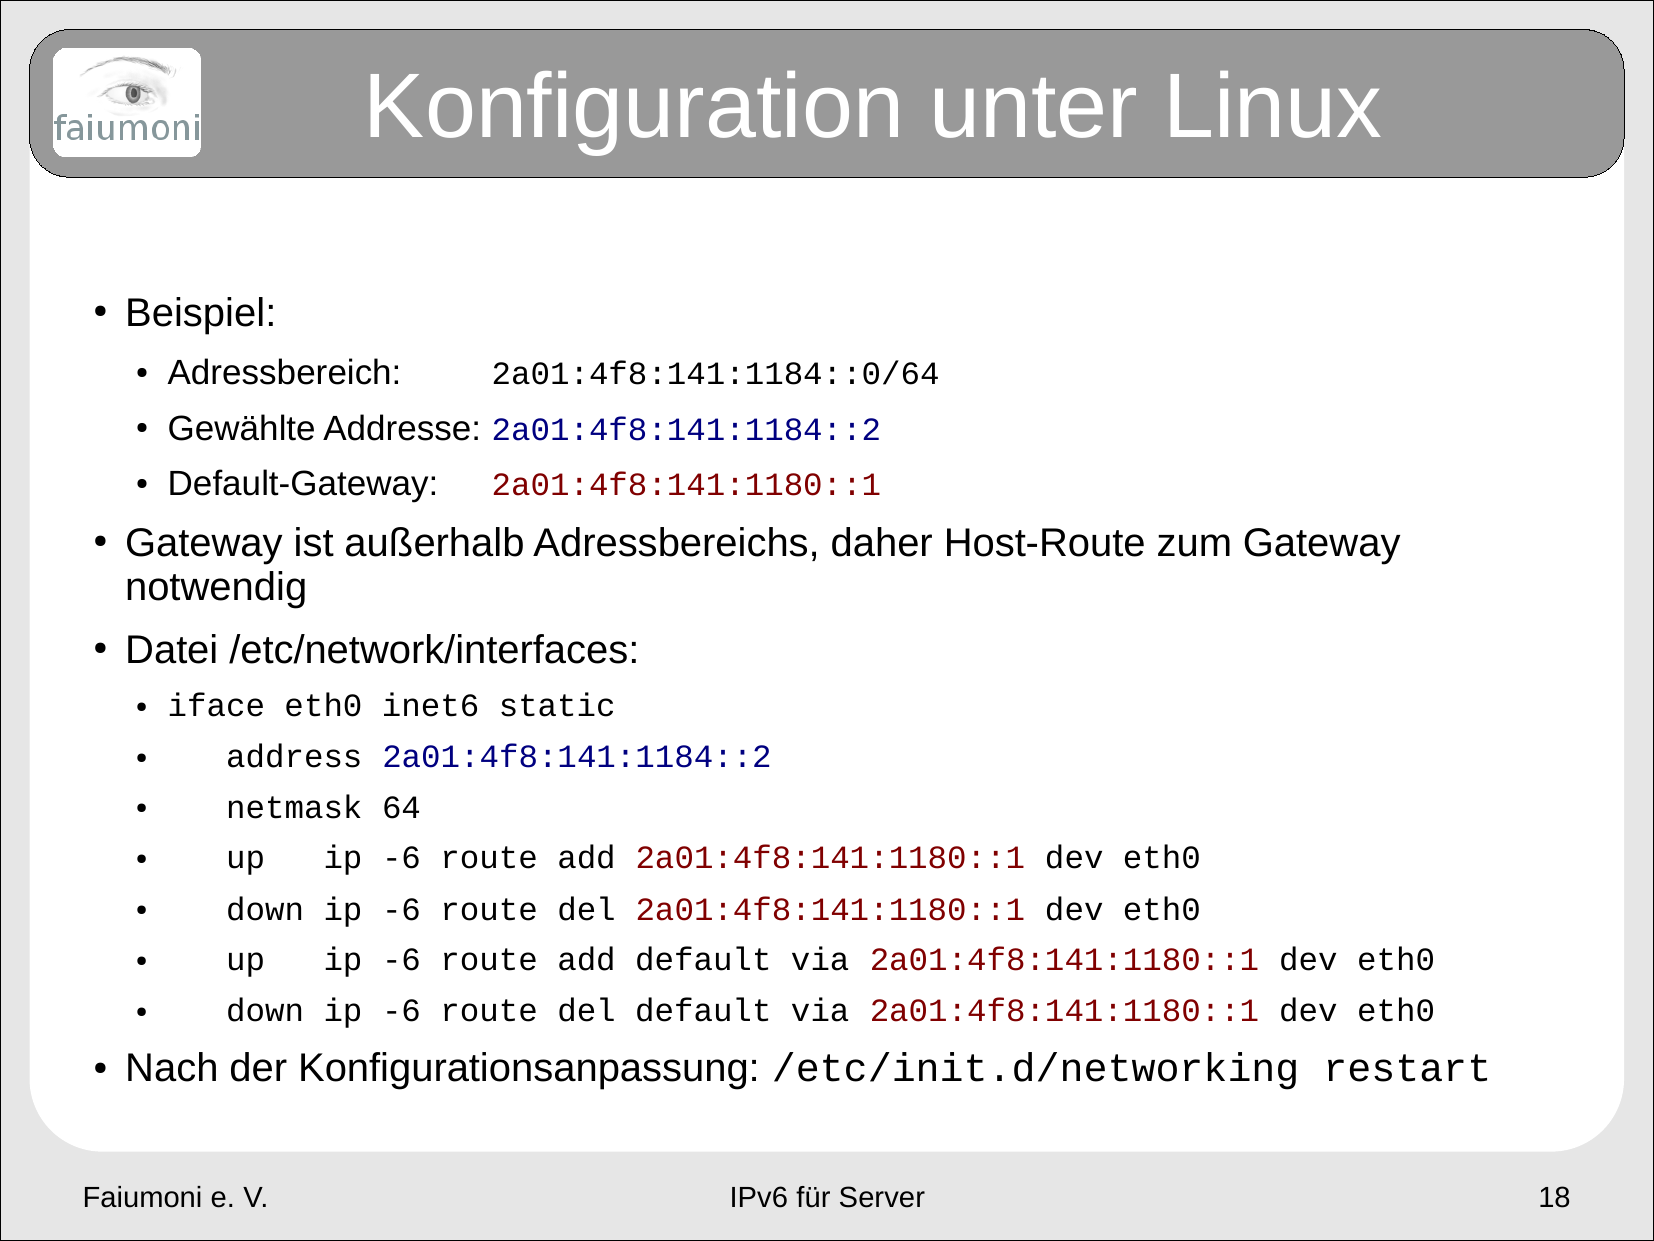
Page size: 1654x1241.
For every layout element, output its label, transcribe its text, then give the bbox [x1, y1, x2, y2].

picture [53, 48, 129, 157]
list Beispiel: Adressbereich: 2a01:4f8:141:1184::0/64 Gewählte Addresse: 2a01:4f8:141:1184::2 Default-Gateway: 2a01:4f8:141:1180::1 Gateway ist außerhalb Adressbereichs, daher Host-Route zum Gateway notwendig Datei /etc/network/interfaces: iface eth0 inet6 static address 2a01:4f8:141:1184::2 netmask 64 up ip -6 route add 2a01:4f8:141:1180::1 dev eth0 down ip -6 route del 2a01:4f8:141:1180::1 dev eth0 up ip -6 route add default via 2a01:4f8:141:1180::1 dev eth0 down ip -6 route del default via 2a01:4f8:141:1180::1 dev eth0 Nach der Konfigurationsanpassung: /etc/init.d/networking restart [82, 290, 1571, 1109]
title Konfiguration unter Linux [129, 2, 1619, 210]
